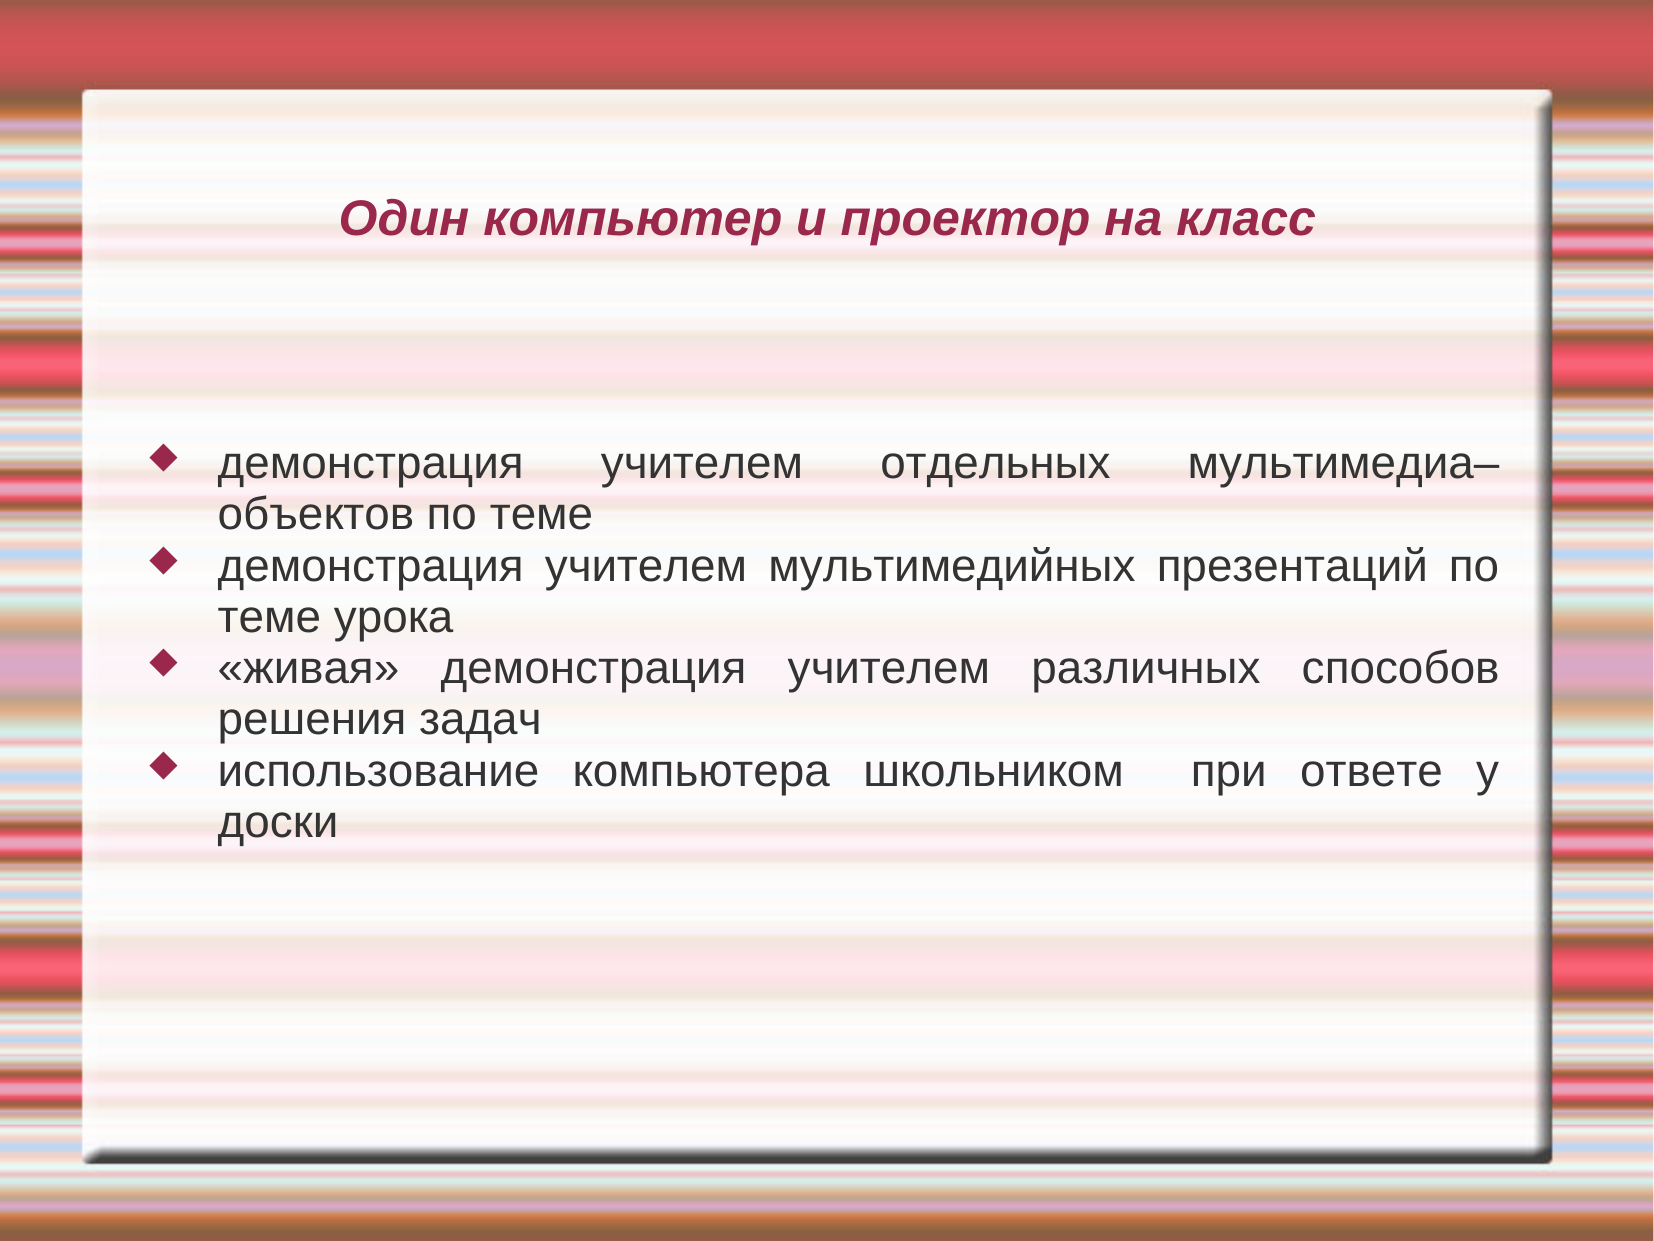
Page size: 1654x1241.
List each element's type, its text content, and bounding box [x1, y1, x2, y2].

picture [0, 0, 1654, 1241]
title Один компьютер и проектор на класс [121, 114, 1534, 322]
list демонстрация учителем отдельных мультимедиа–объектов по теме демонстрация учителем мультимедийных презентаций по теме урока «живая» демонстрация учителем различных способов решения задач использование компьютера школьником при ответе у доски [134, 437, 1501, 1219]
